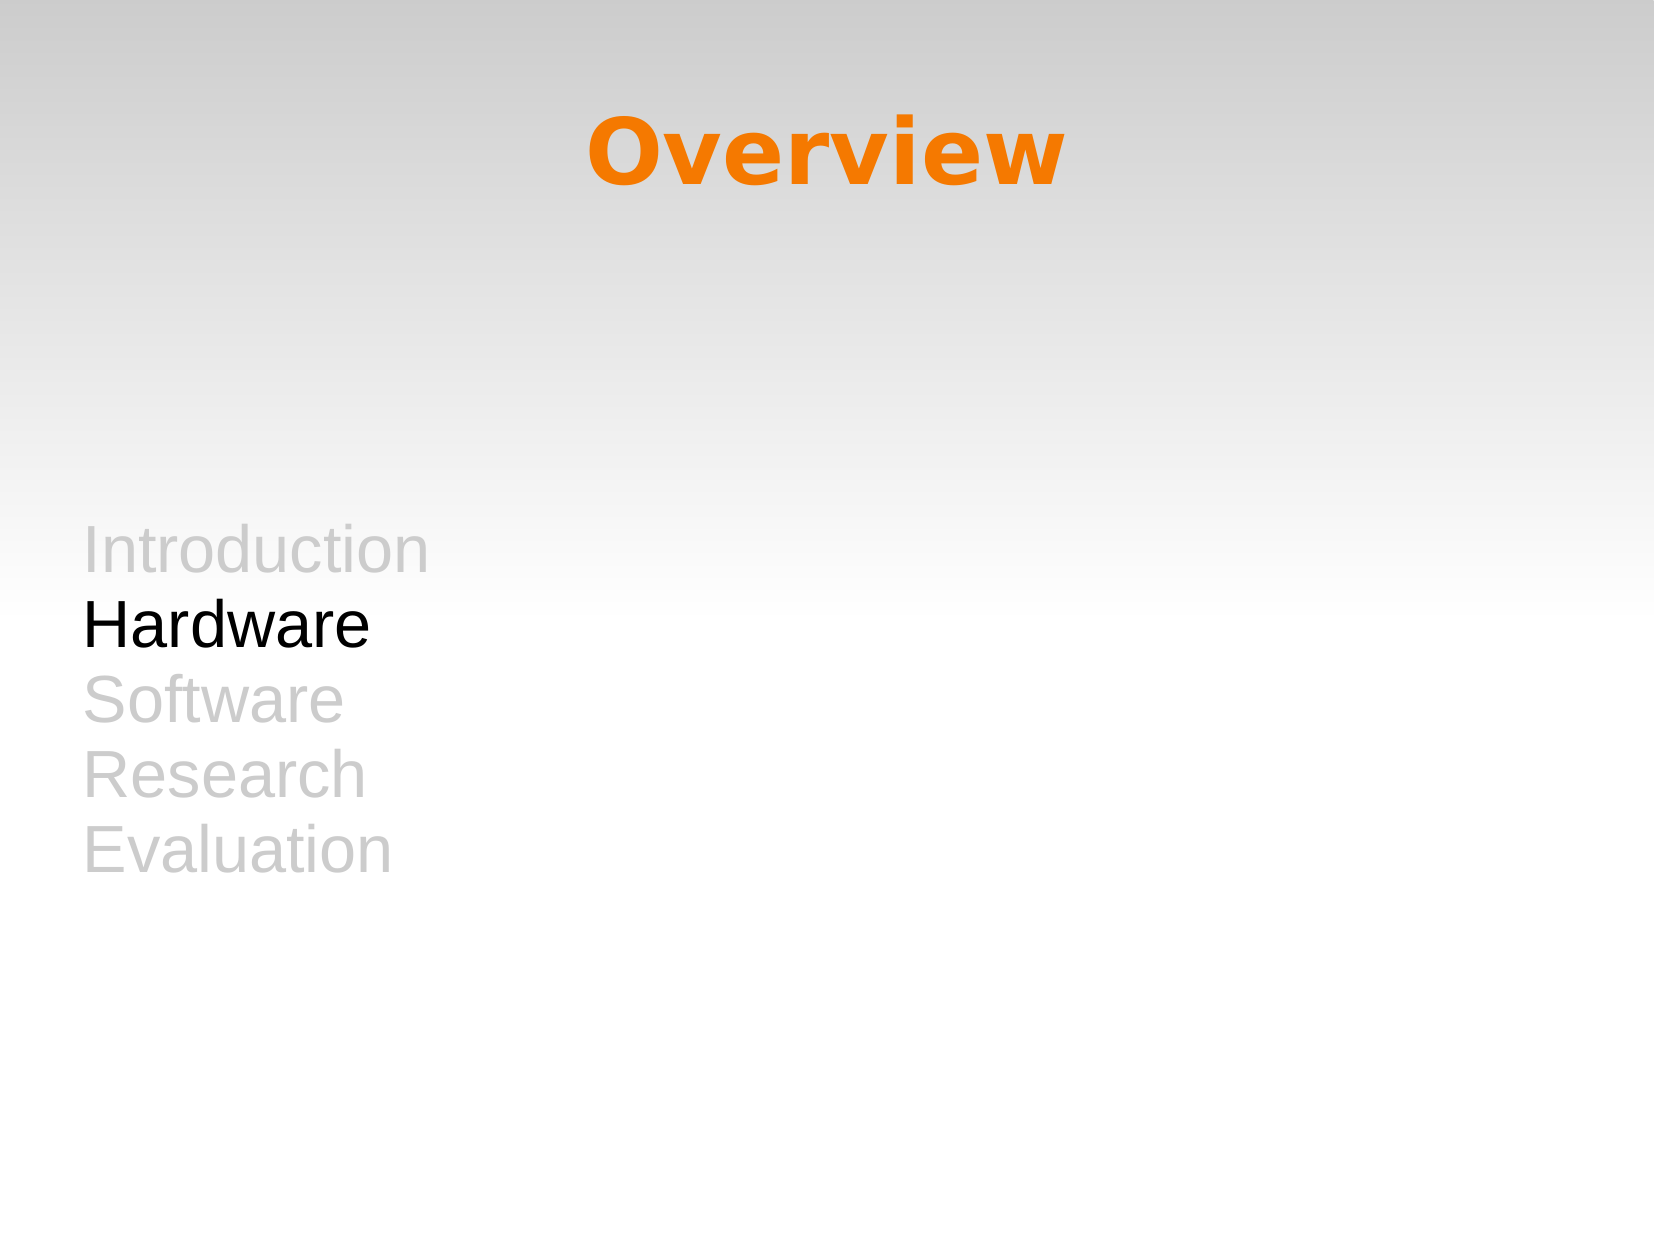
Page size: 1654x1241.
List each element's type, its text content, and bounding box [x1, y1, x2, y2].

subtitle Introduction Hardware Software Research Evaluation [82, 297, 1571, 1102]
title Overview [82, 56, 1571, 250]
